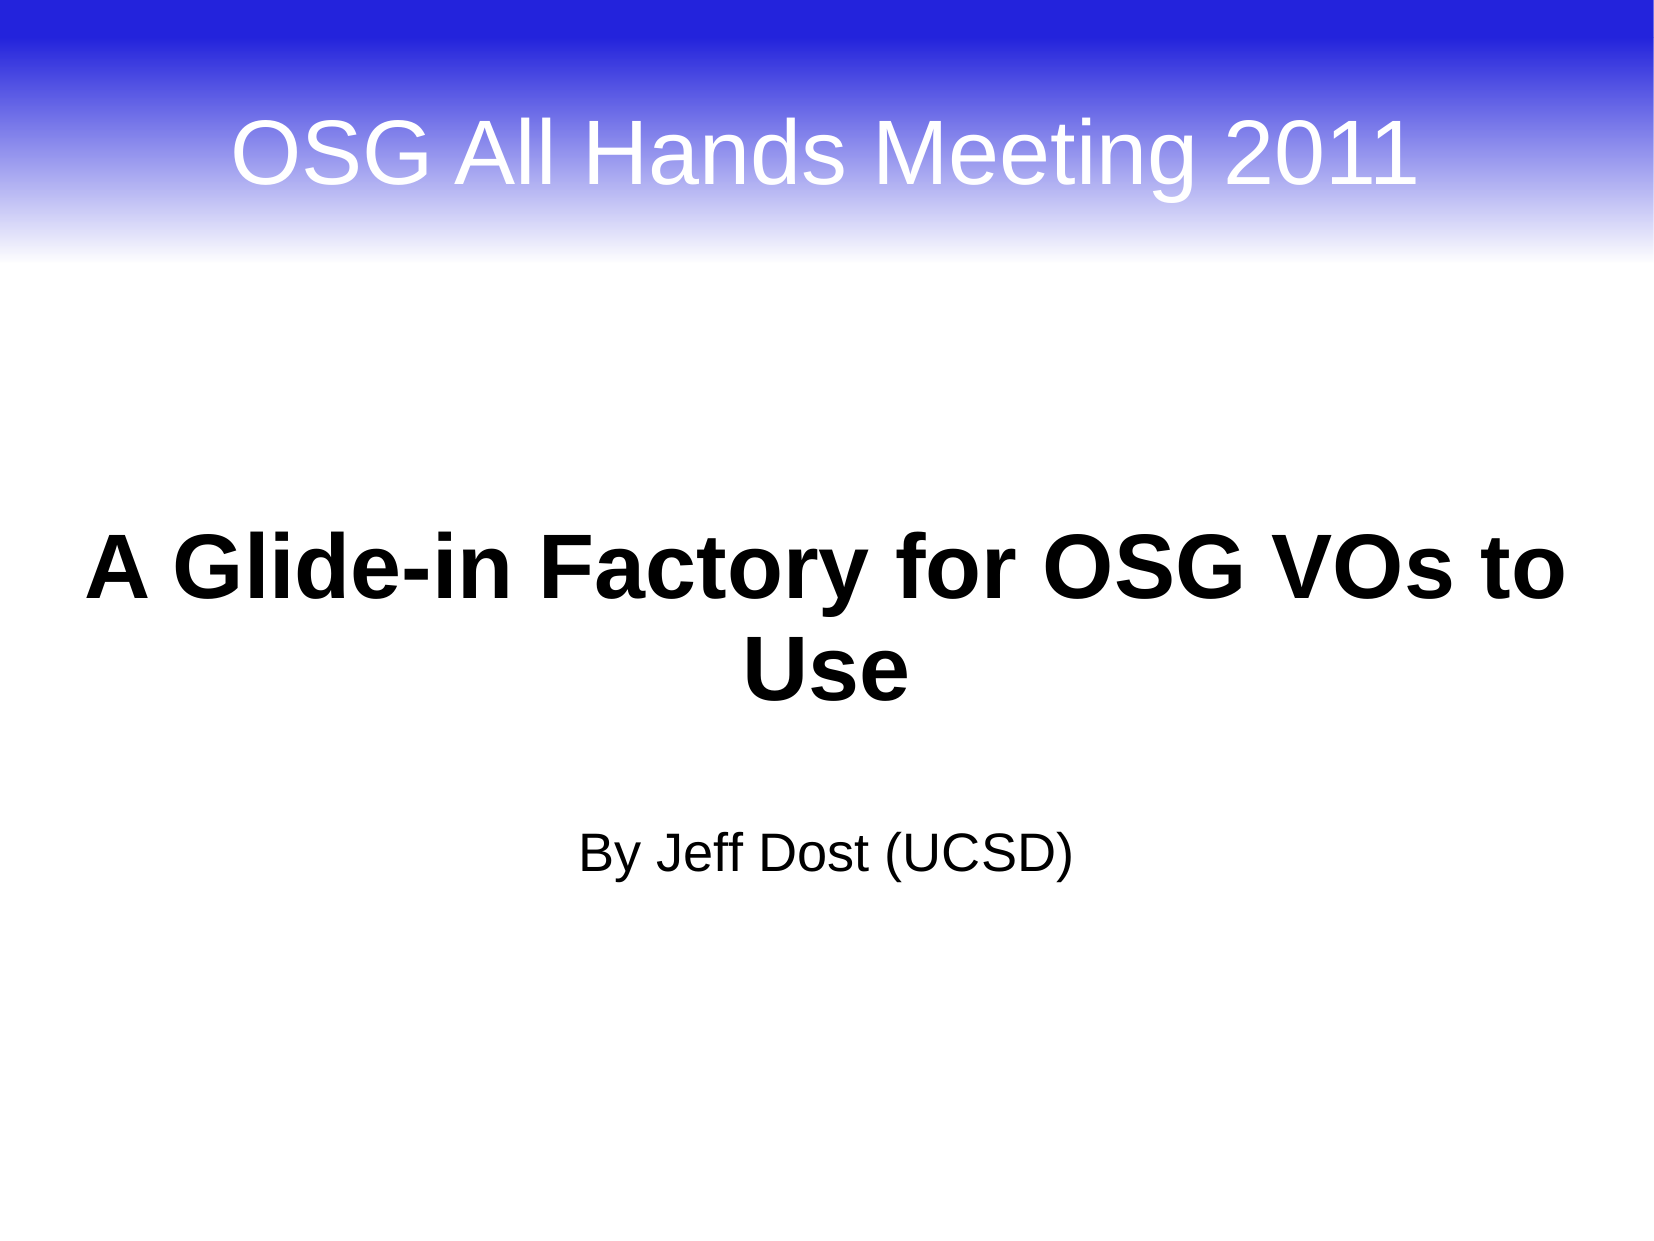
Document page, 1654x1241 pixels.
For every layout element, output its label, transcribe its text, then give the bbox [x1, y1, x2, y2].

title OSG All Hands Meeting 2011 [82, 56, 1571, 250]
subtitle A Glide-in Factory for OSG VOs to Use By Jeff Dost (UCSD) [82, 297, 1571, 1102]
